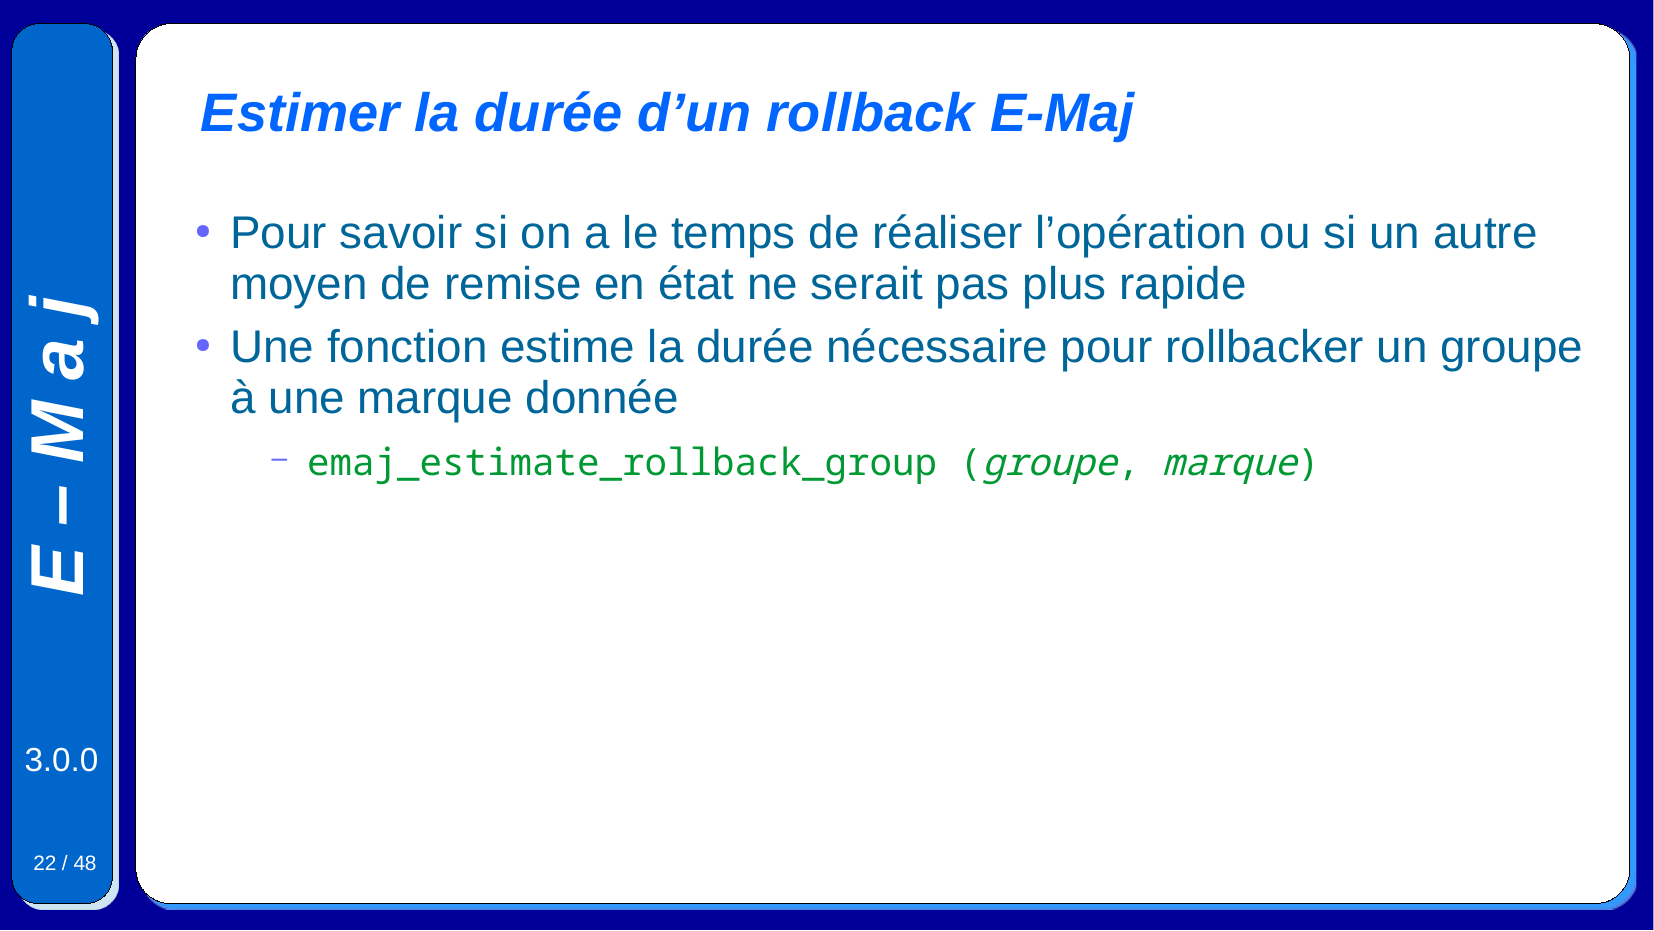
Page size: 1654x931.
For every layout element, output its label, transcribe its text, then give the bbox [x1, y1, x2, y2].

title Estimer la durée d’un rollback E-Maj [200, 34, 1575, 191]
list Pour savoir si on a le temps de réaliser l’opération ou si un autre moyen de remise en état ne serait pas plus rapide Une fonction estime la durée nécessaire pour rollbacker un groupe à une marque donnée emaj_estimate_rollback_group (groupe, marque) [177, 206, 1587, 827]
